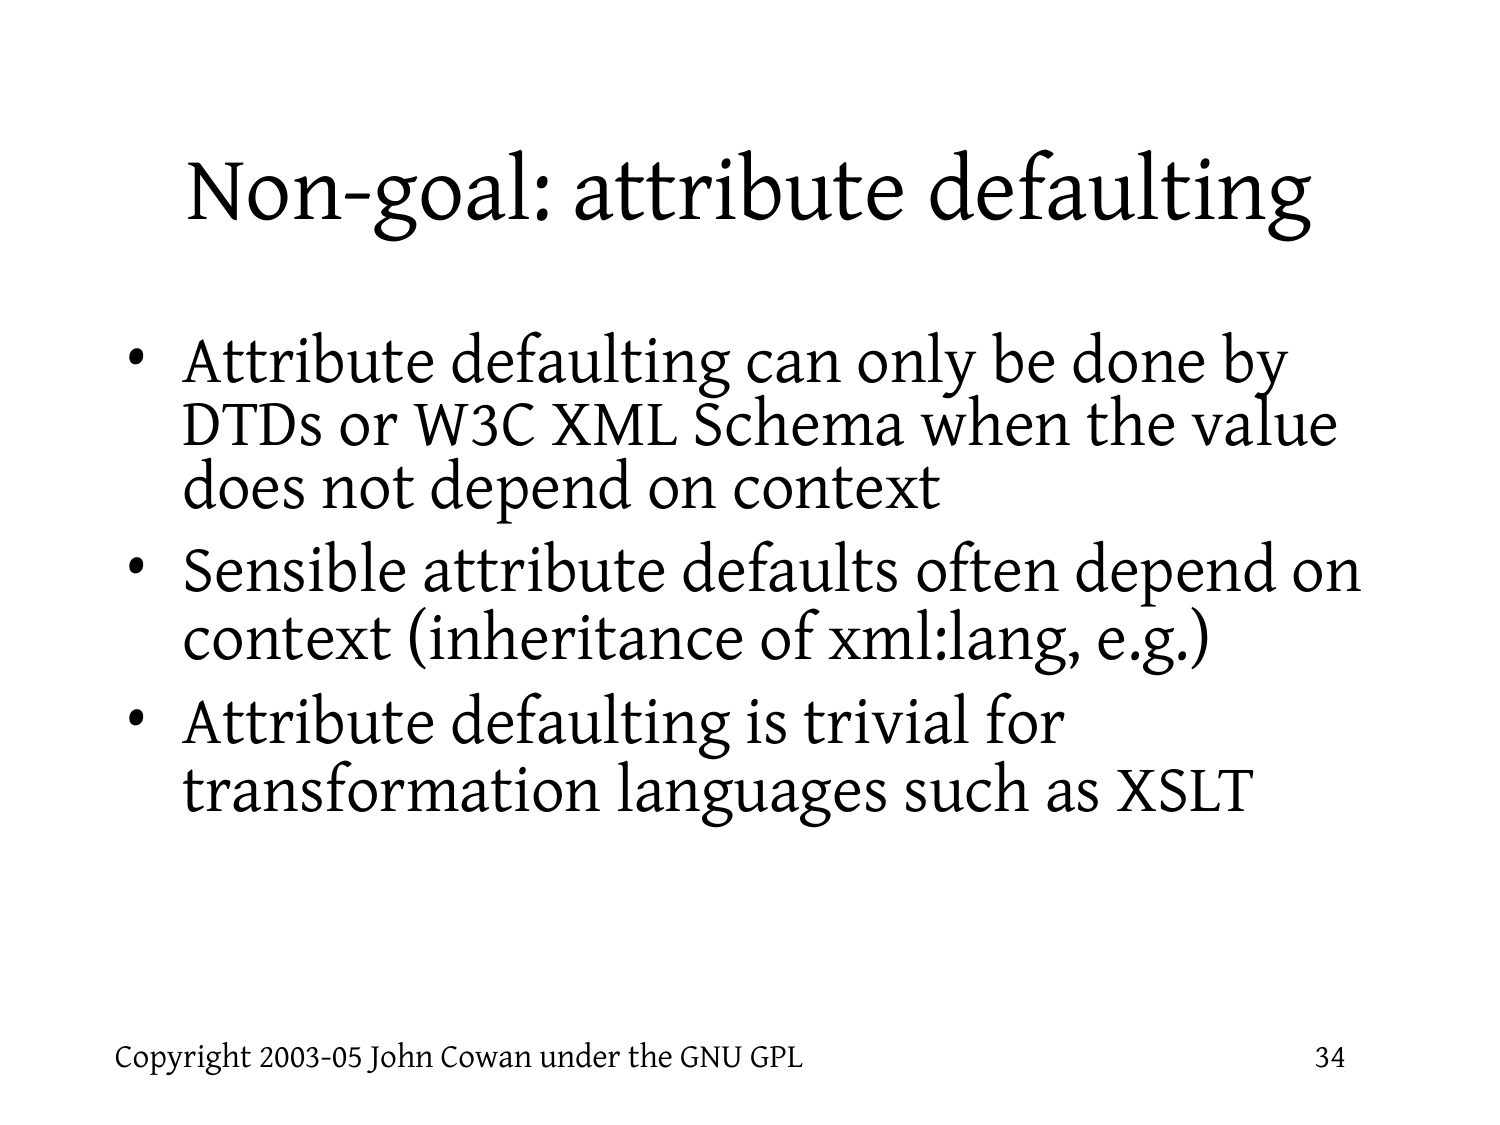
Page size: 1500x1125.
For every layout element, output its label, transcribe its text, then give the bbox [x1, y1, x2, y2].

title Non-goal: attribute defaulting [112, 99, 1388, 288]
list Attribute defaulting can only be done by DTDs or W3C XML Schema when the value does not depend on context Sensible attribute defaults often depend on context (inheritance of xml:lang, e.g.) Attribute defaulting is trivial for transformation languages such as XSLT [112, 324, 1388, 1103]
